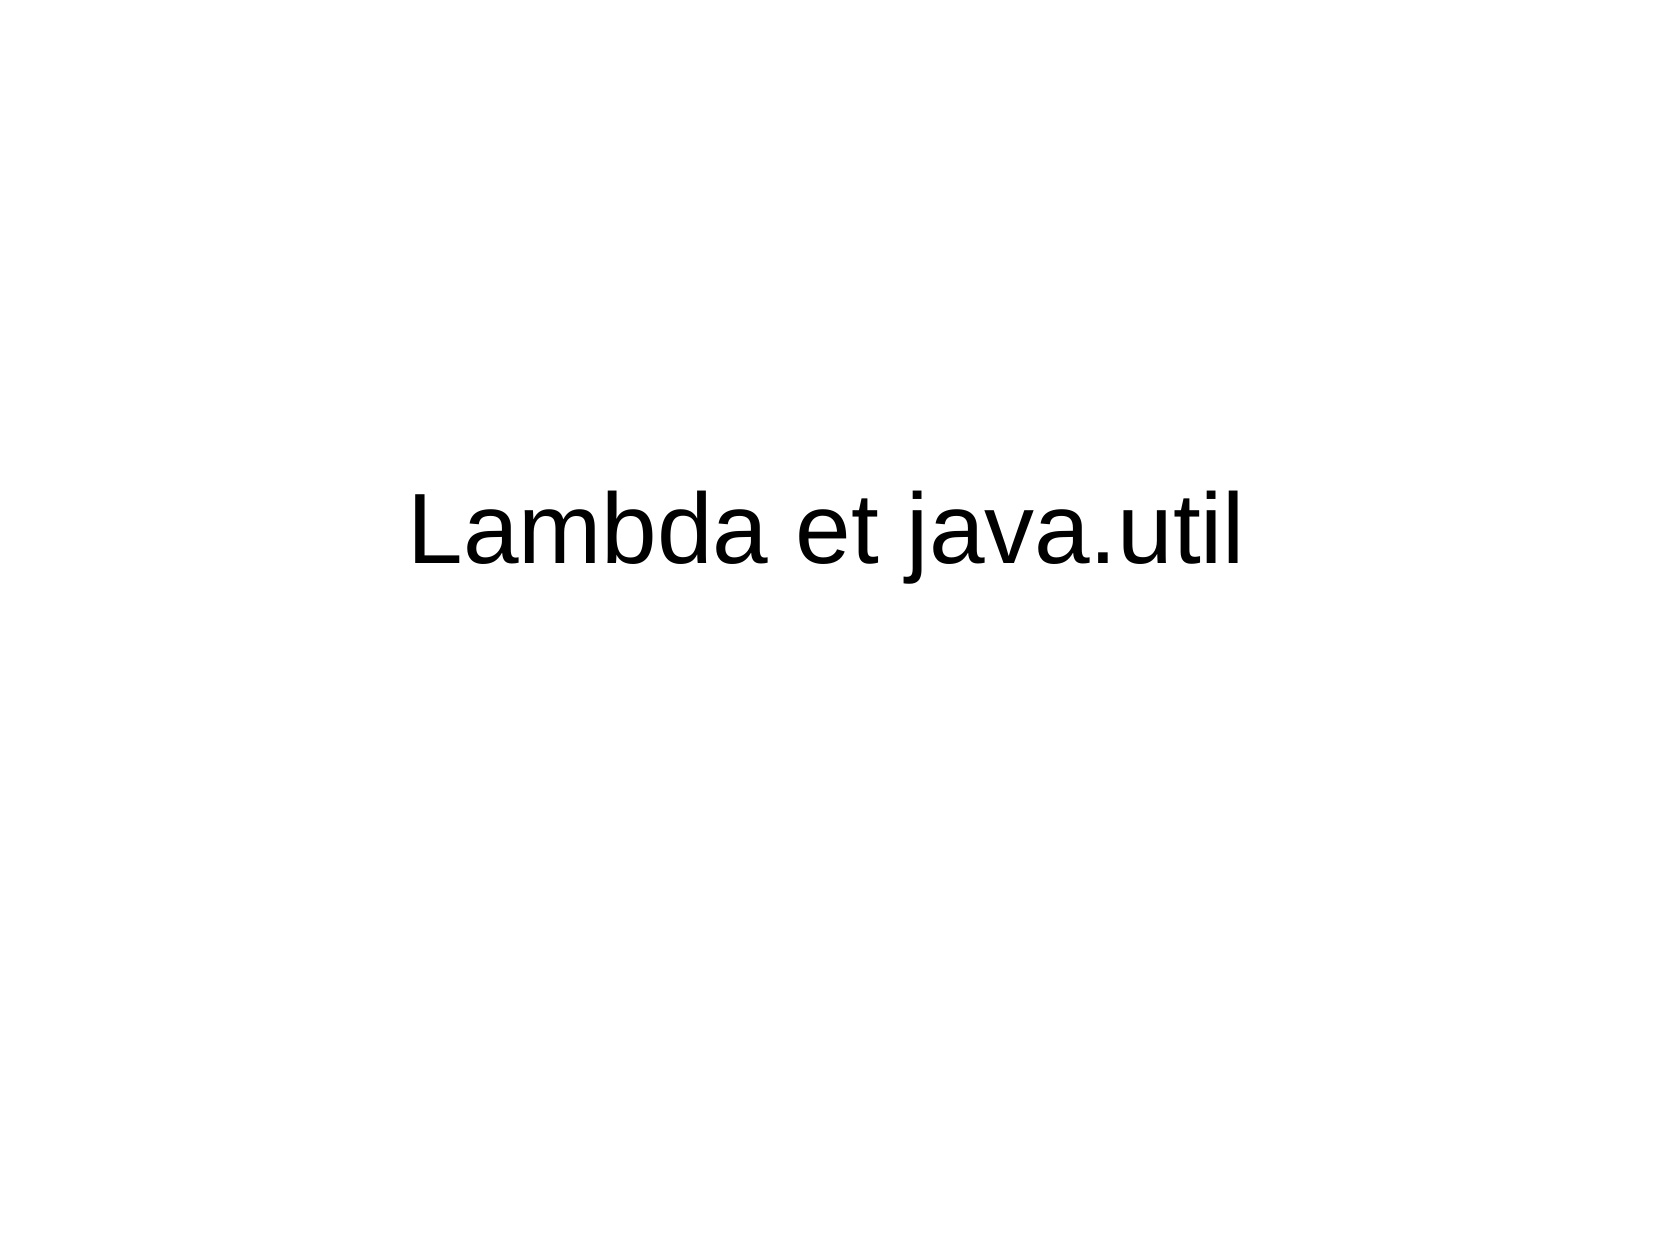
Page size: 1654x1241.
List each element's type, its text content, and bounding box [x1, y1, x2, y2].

subtitle Lambda et java.util [82, 49, 1571, 1010]
